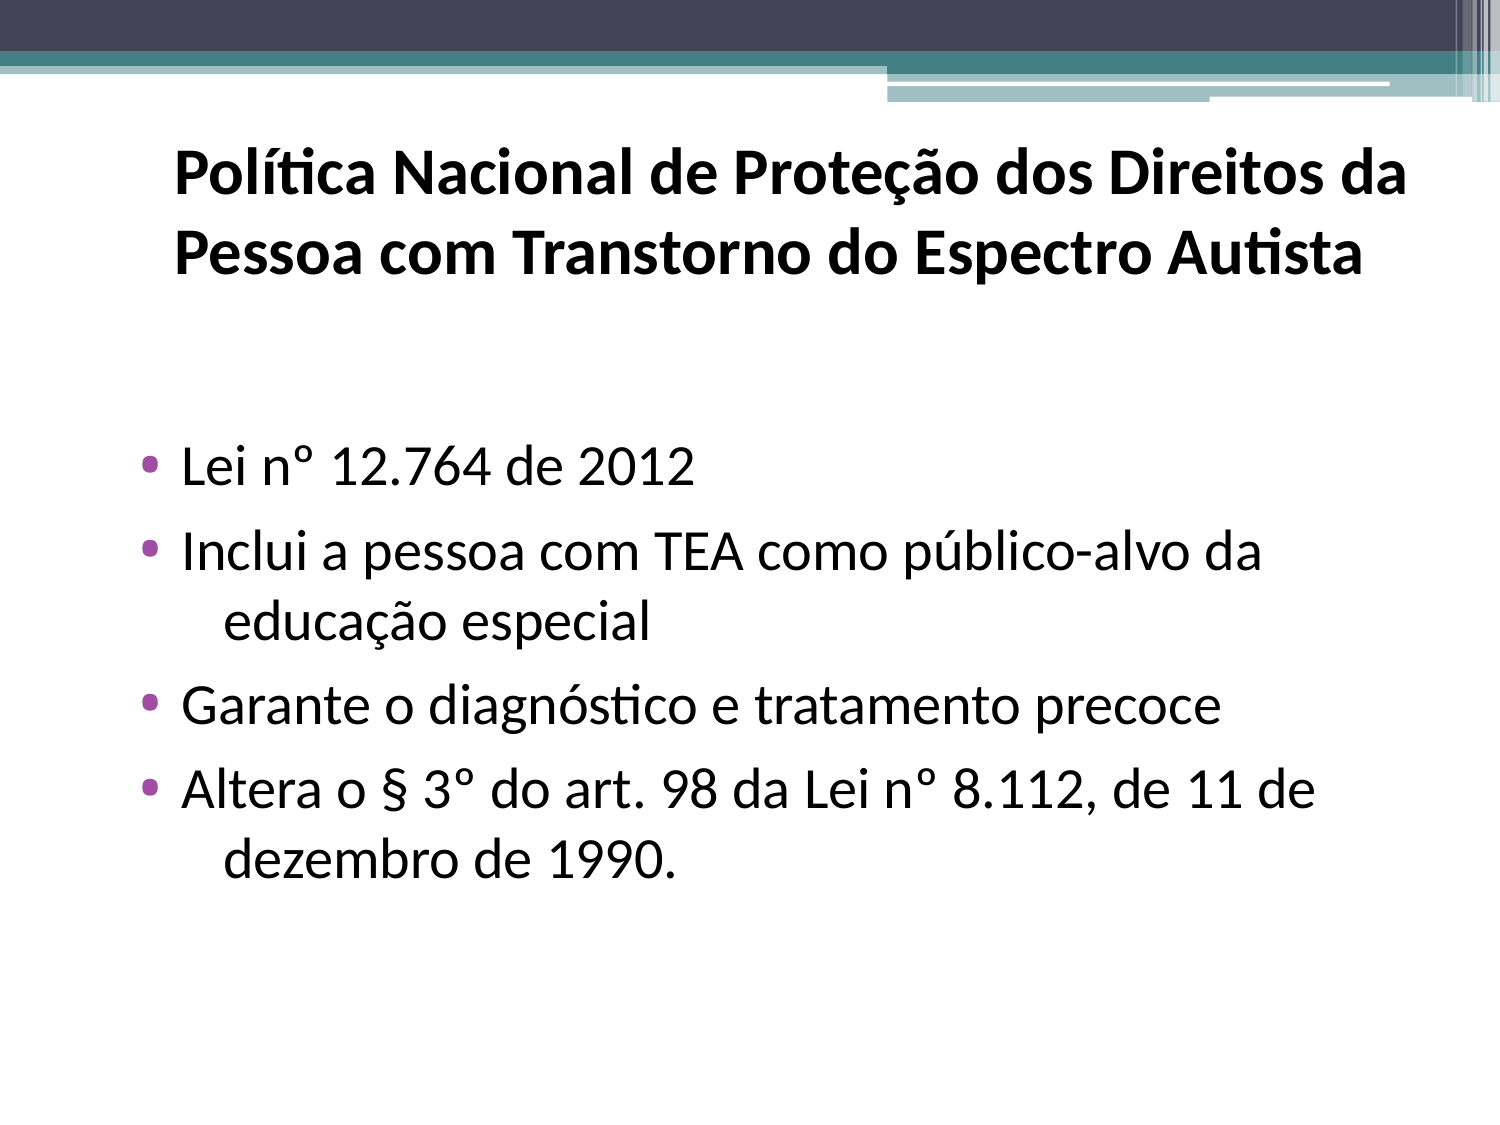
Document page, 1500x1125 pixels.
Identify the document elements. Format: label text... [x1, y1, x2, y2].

title Política Nacional de Proteção dos Direitos da Pessoa com Transtorno do Espectro Autista [159, 113, 1435, 302]
list Lei nº 12.764 de 2012 Inclui a pessoa com TEA como público-alvo da educação especial Garante o diagnóstico e tratamento precoce Altera o § 3º do art. 98 da Lei nº 8.112, de 11 de dezembro de 1990. [88, 326, 1439, 1029]
